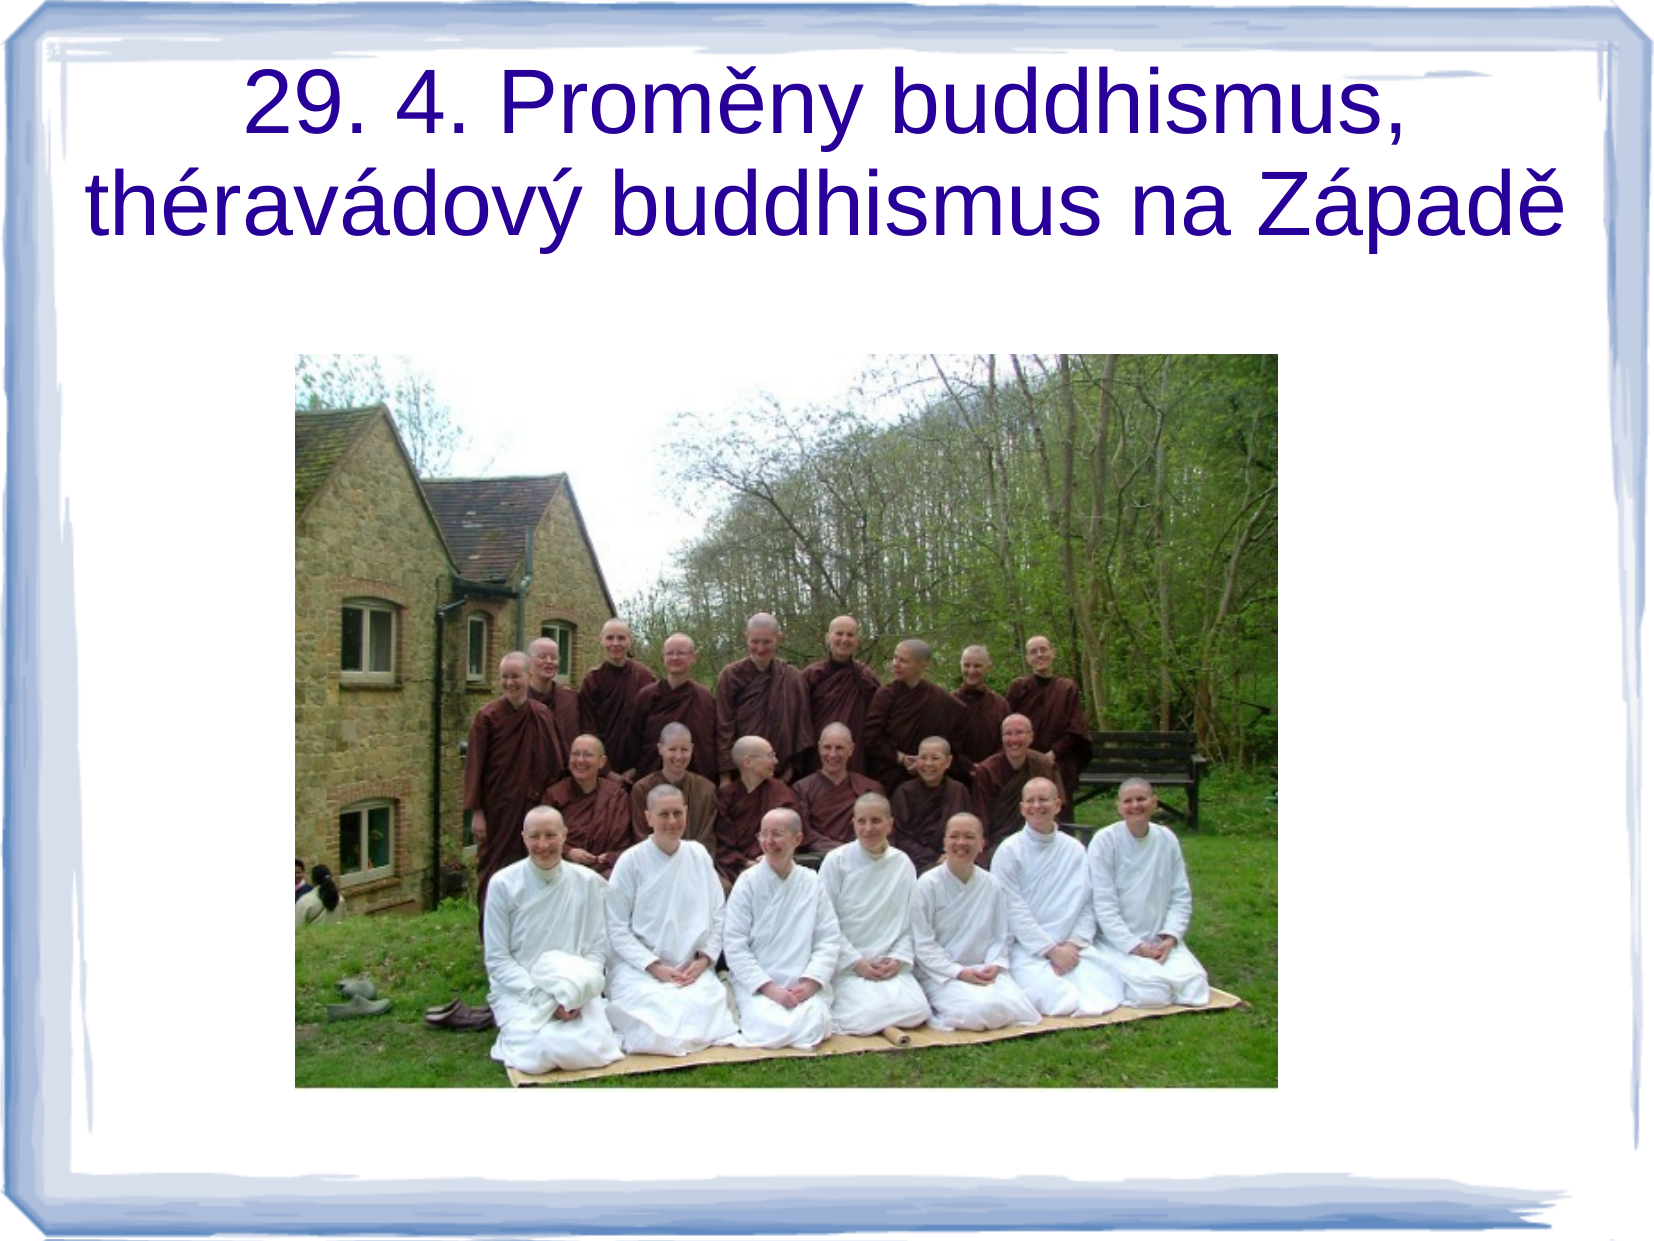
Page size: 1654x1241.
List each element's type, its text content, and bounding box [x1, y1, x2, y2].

picture [0, 0, 1654, 1241]
title 29. 4. Proměny buddhismus, théravádový buddhismus na Západě [82, 49, 1571, 257]
